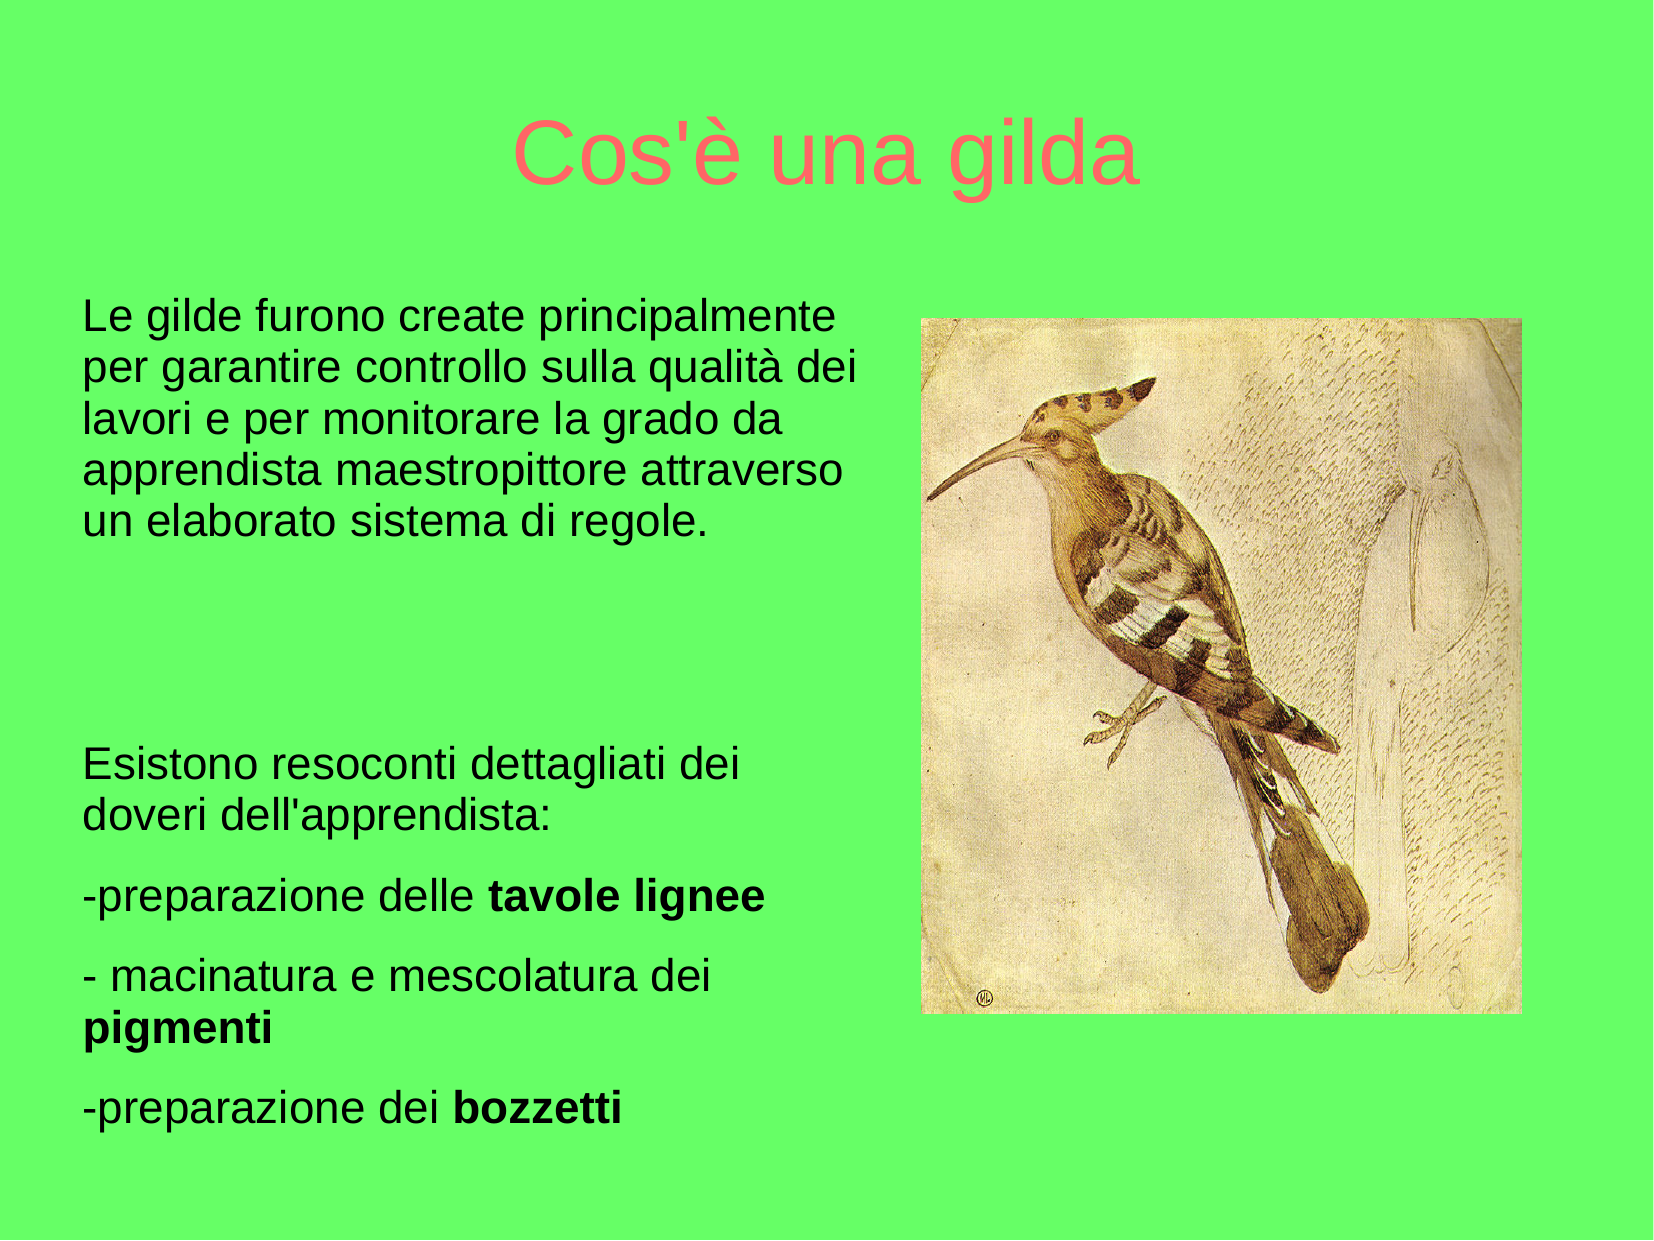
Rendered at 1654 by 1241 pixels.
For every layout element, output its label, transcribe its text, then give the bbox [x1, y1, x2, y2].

picture [921, 318, 1522, 1014]
title Cos'è una gilda [82, 49, 1571, 257]
list Le gilde furono create principalmente per garantire controllo sulla qualità dei lavori e per monitorare la grado da apprendista maestropittore attraverso un elaborato sistema di regole. Esistono resoconti dettagliati dei doveri dell'apprendista: -preparazione delle tavole lignee - macinatura e mescolatura dei pigmenti -preparazione dei bozzetti [82, 290, 863, 1212]
